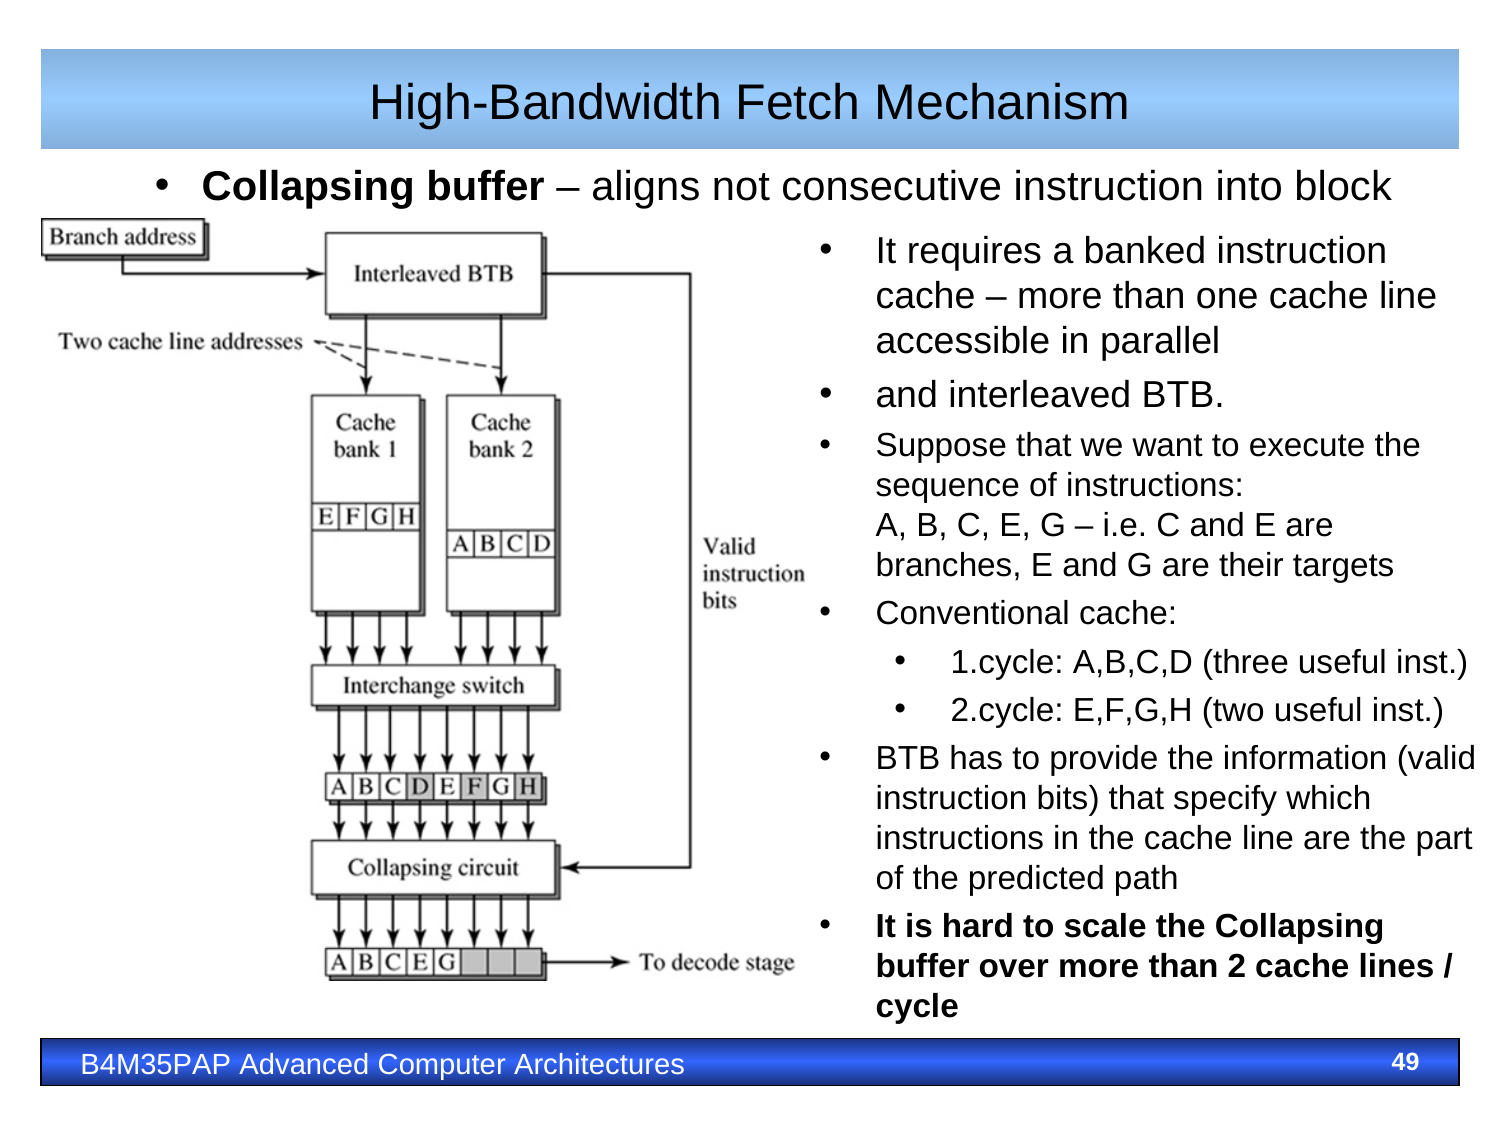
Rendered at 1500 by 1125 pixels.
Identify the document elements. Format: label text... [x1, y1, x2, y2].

list Collapsing buffer – aligns not consecutive instruction into block [64, 151, 1436, 218]
text_box It requires a banked instruction cache – more than one cache line accessible in parallel and interleaved BTB. Suppose that we want to execute the sequence of instructions: A, B, C, E, G – i.e. C and E are branches, E and G are their targets Conventional cache: 1.cycle: A,B,C,D (three useful inst.) 2.cycle: E,F,G,H (two useful inst.) BTB has to provide the information (valid instruction bits) that specify which instructions in the cache line are the part of the predicted path It is hard to scale the Collapsing buffer over more than 2 cache lines / cycle [804, 218, 1500, 1027]
title High-Bandwidth Fetch Mechanism [41, 49, 1459, 149]
picture [41, 218, 804, 981]
